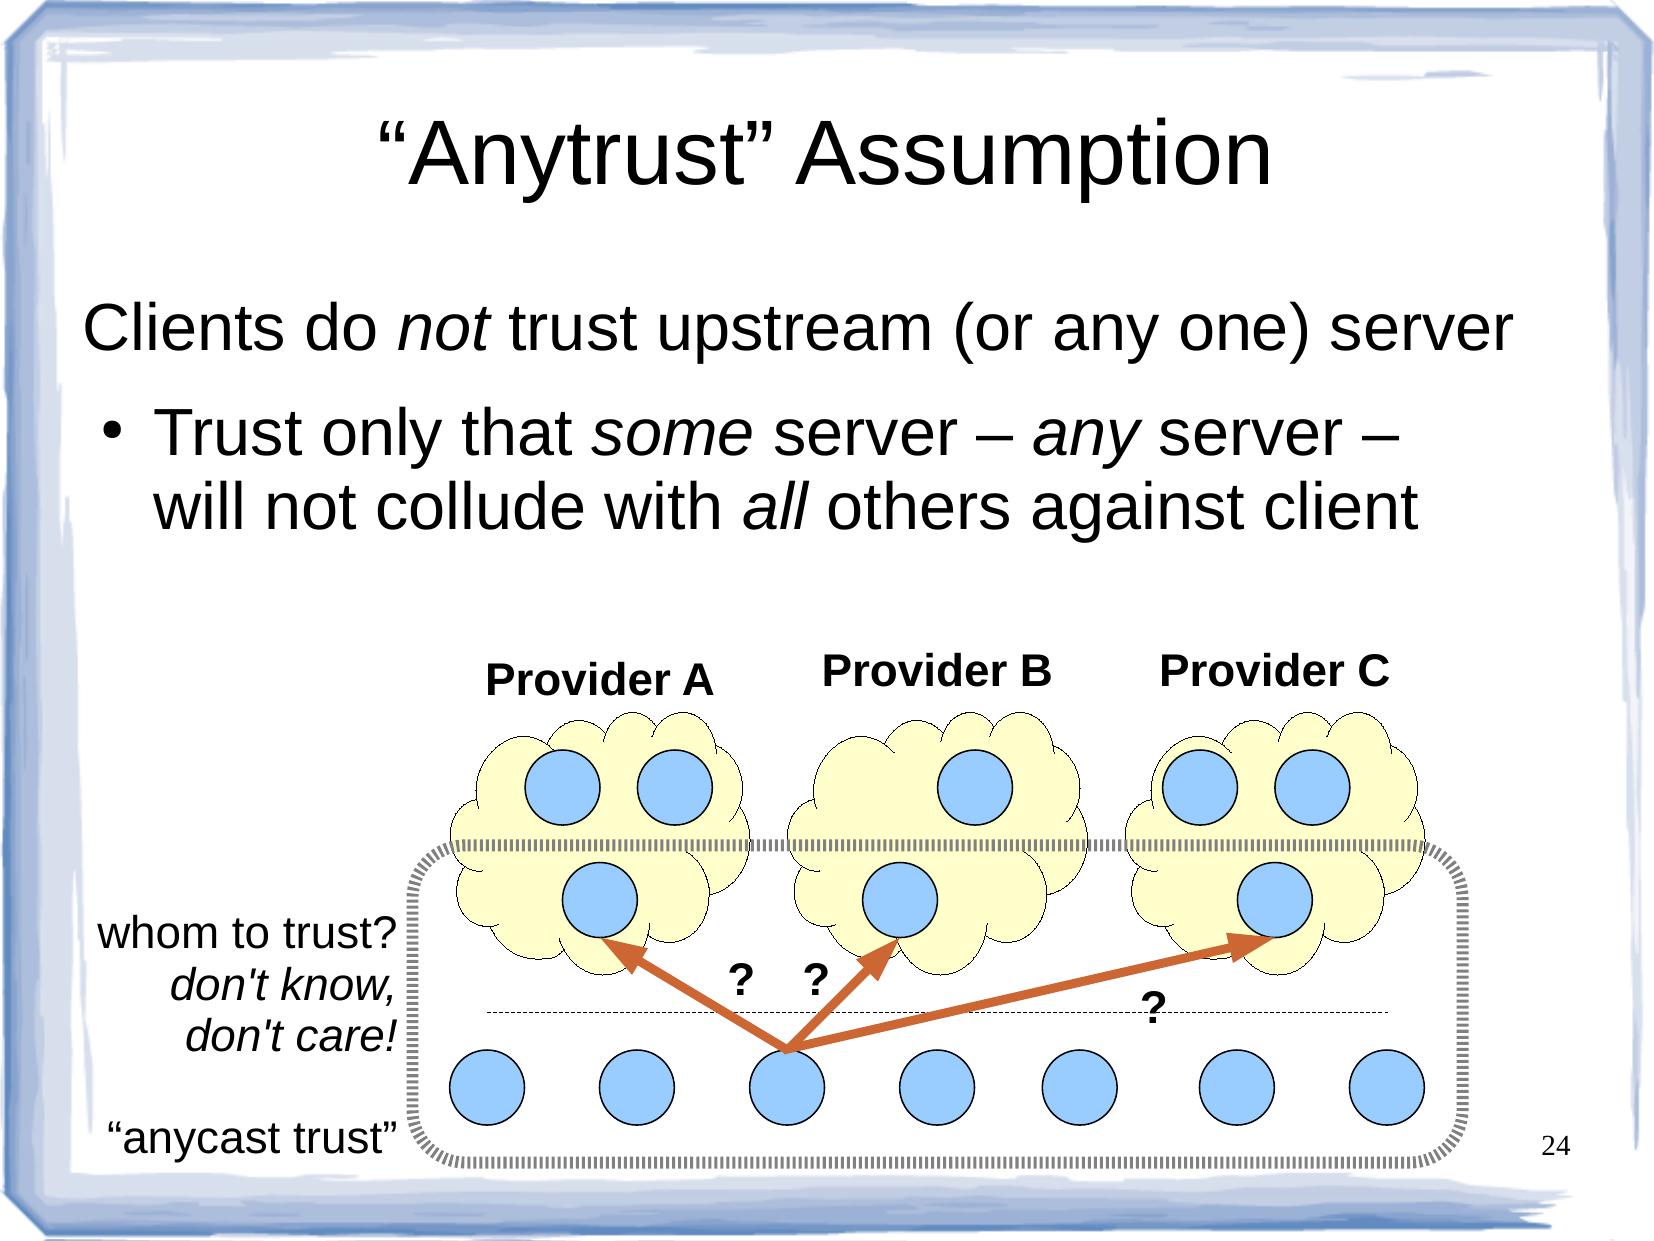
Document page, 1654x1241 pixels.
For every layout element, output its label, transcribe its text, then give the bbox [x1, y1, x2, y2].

list Clients do not trust upstream (or any one) server Trust only that some server – any server – will not collude with all others against client [82, 290, 1571, 544]
text_box [1349, 1050, 1425, 1126]
text_box [1125, 713, 1426, 976]
text_box [1042, 1050, 1118, 1126]
text_box [599, 1050, 675, 1126]
picture [0, 0, 1654, 1241]
text_box Provider B [787, 637, 1088, 713]
text_box [1199, 1050, 1275, 1126]
text_box [1206, 953, 1231, 960]
title “Anytrust” Assumption [82, 49, 1571, 257]
text_box ? [1125, 975, 1238, 1042]
text_box Provider A [450, 646, 751, 713]
text_box whom to trust? don't know, don't care! “anycast trust” [37, 900, 413, 1172]
text_box Provider C [1125, 637, 1426, 713]
text_box ? [712, 946, 787, 1013]
text_box [787, 713, 1088, 976]
text_box ? [787, 946, 901, 1013]
text_box [899, 1050, 975, 1126]
text_box [449, 1050, 525, 1126]
text_box [450, 713, 751, 976]
text_box [749, 1051, 825, 1126]
